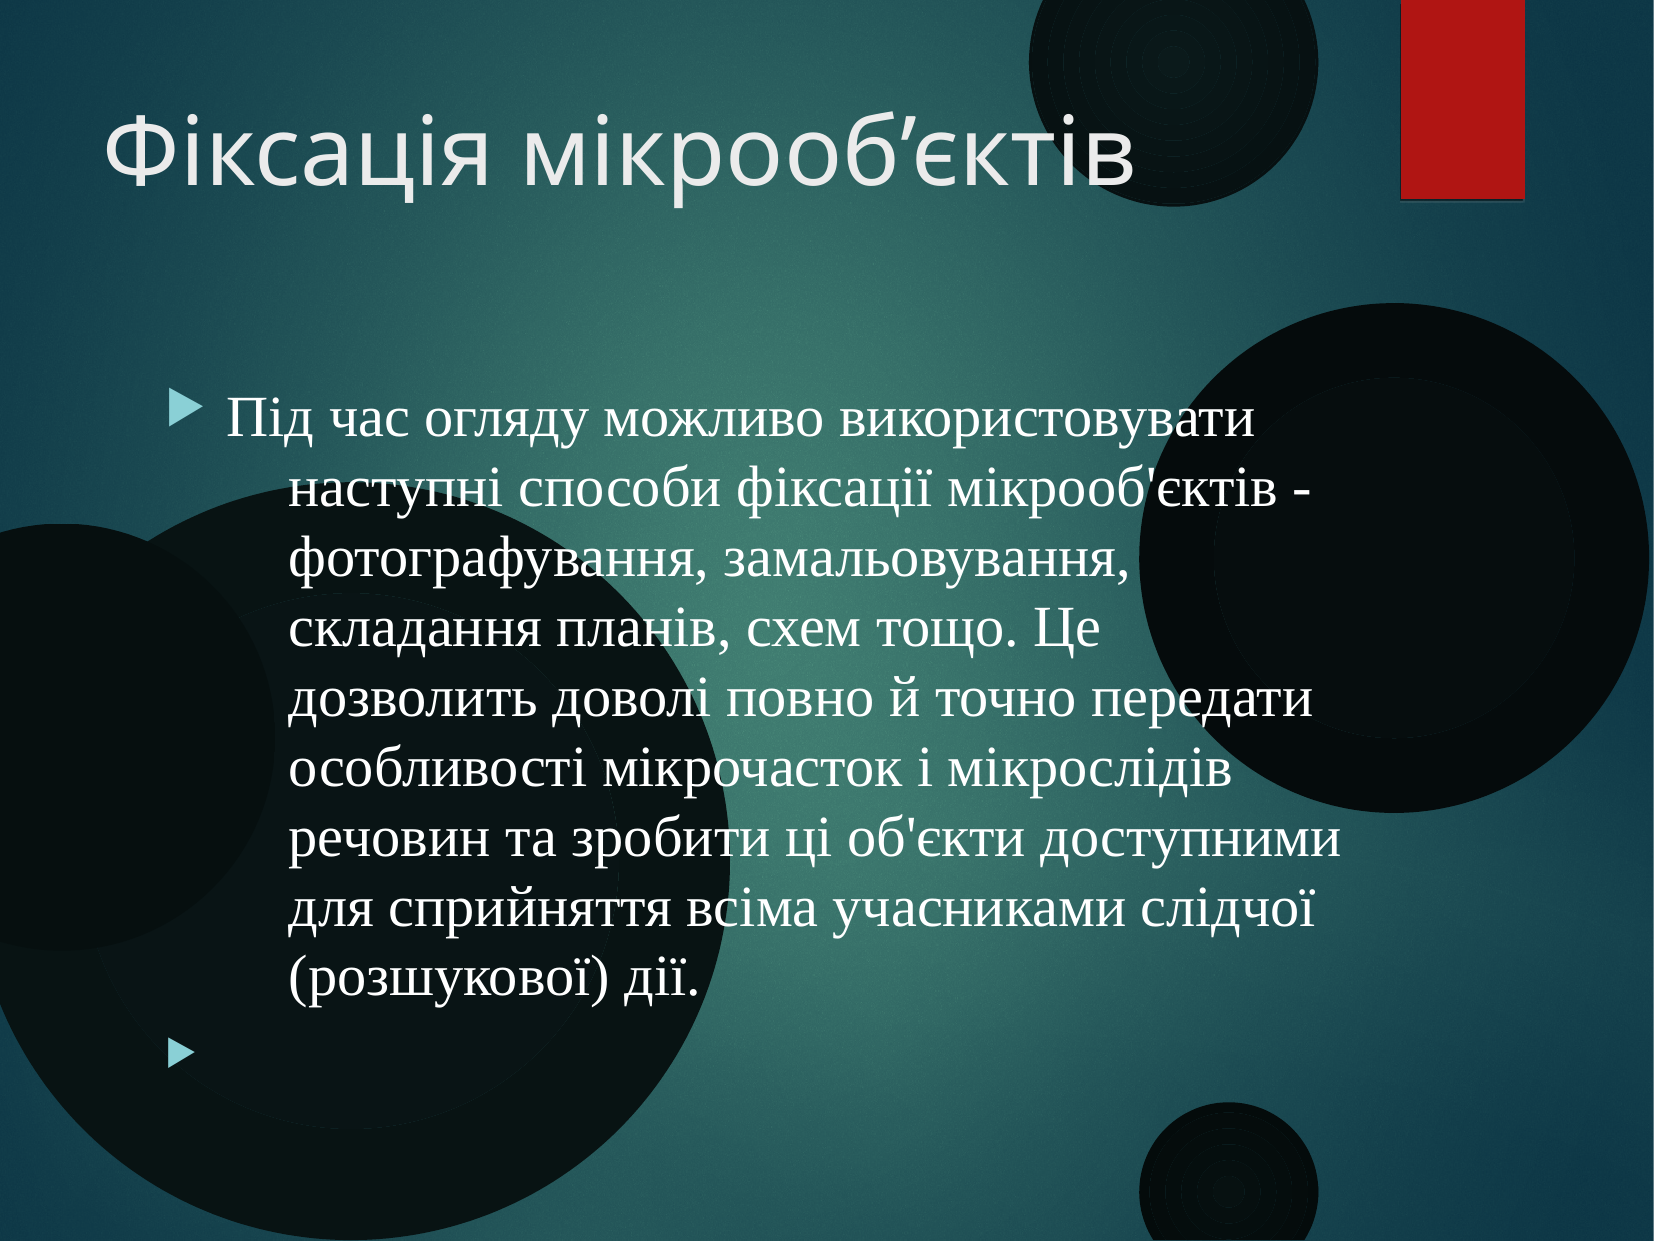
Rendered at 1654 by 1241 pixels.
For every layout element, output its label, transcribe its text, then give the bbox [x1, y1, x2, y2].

list Під час огляду можливо використовувати наступні способи фіксації мікрооб'єктів - фотографування, замальовування, складання планів, схем тощо. Це дозволить доволі повно й точно передати особливості мікрочасток і мікрослідів речовин та зробити ці об'єкти доступними для сприйняття всіма учасниками слідчої (розшукової) дії. [149, 371, 1364, 1130]
title Фіксація мікрооб’єктів [87, 81, 1364, 336]
